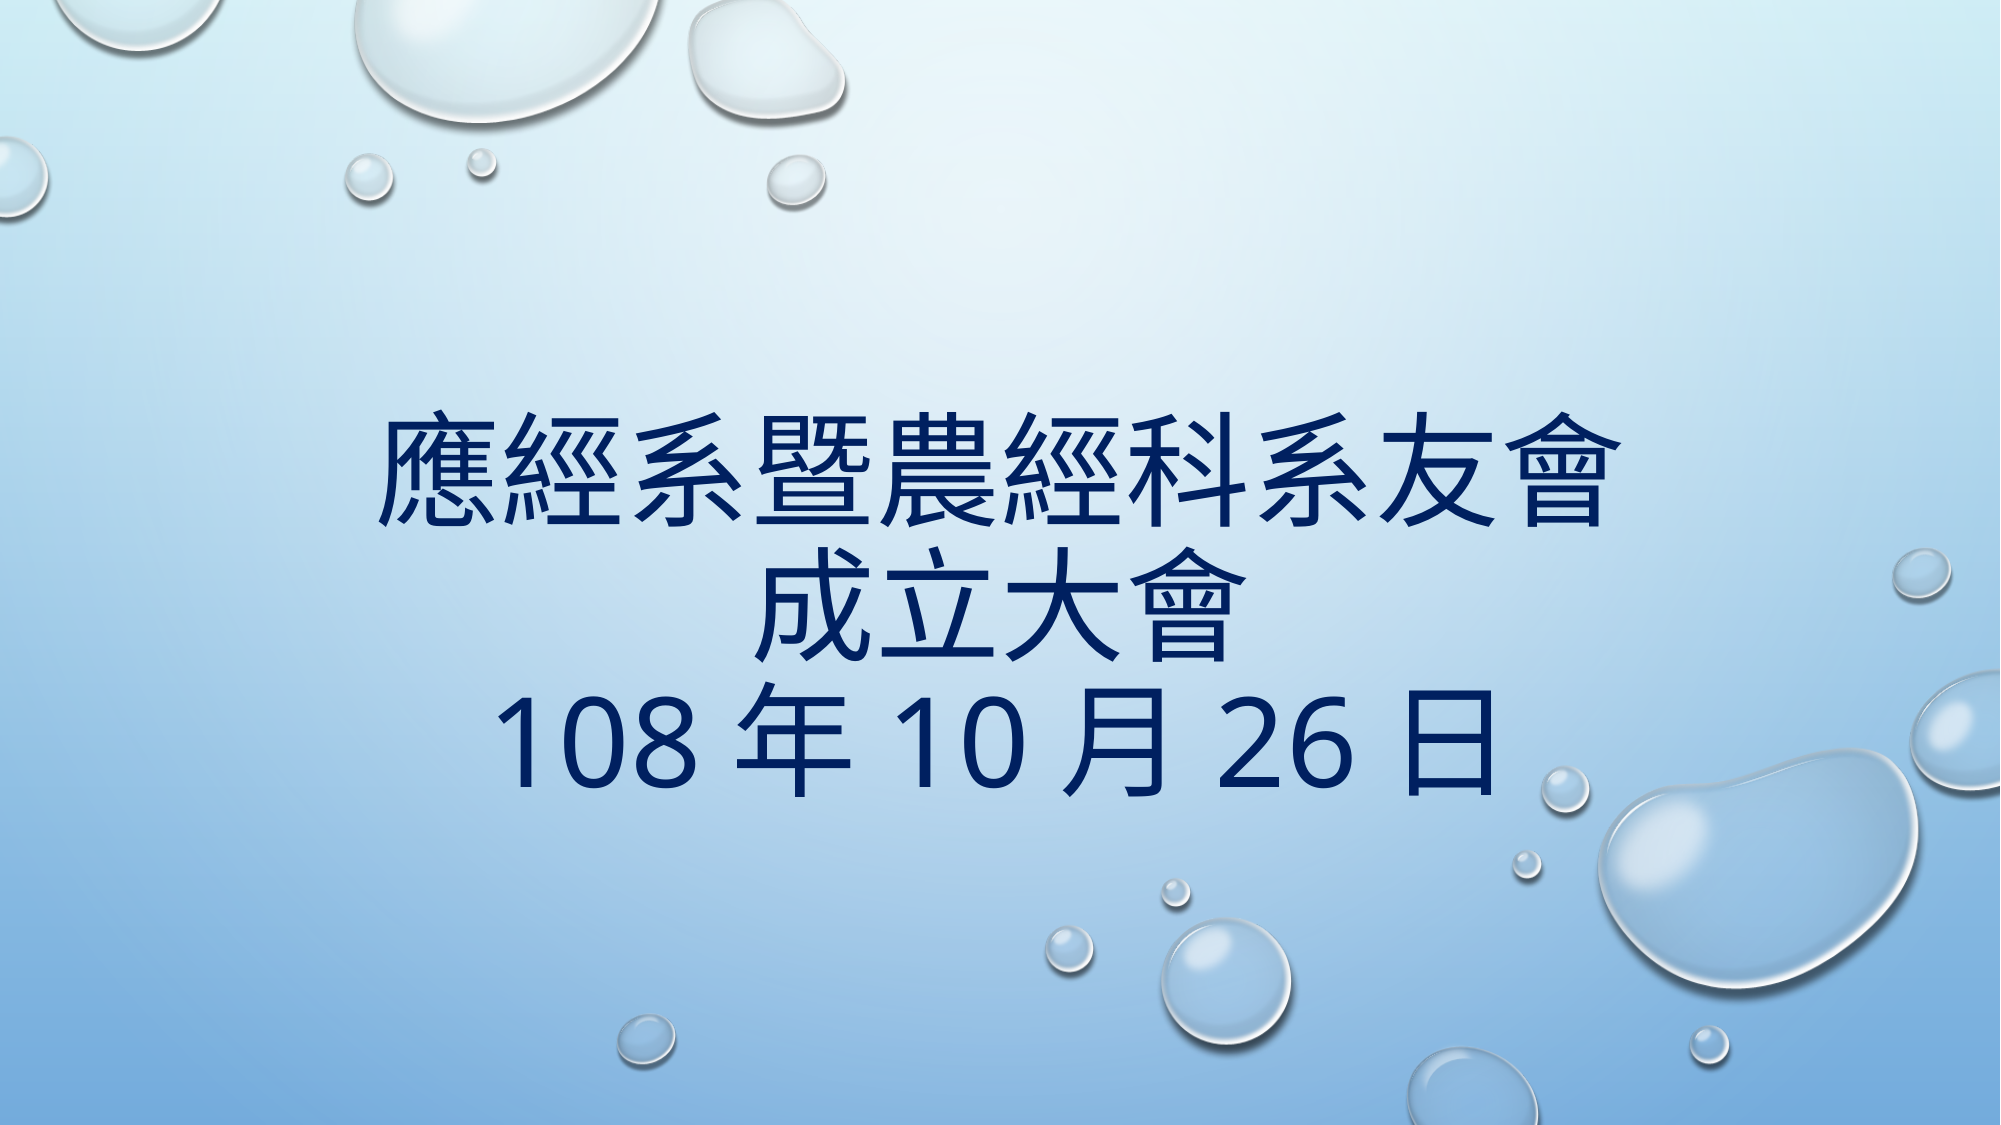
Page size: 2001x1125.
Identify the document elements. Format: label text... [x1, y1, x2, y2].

title 應經系暨農經科系友會 成立大會 108年10月26日 [249, 402, 1750, 794]
